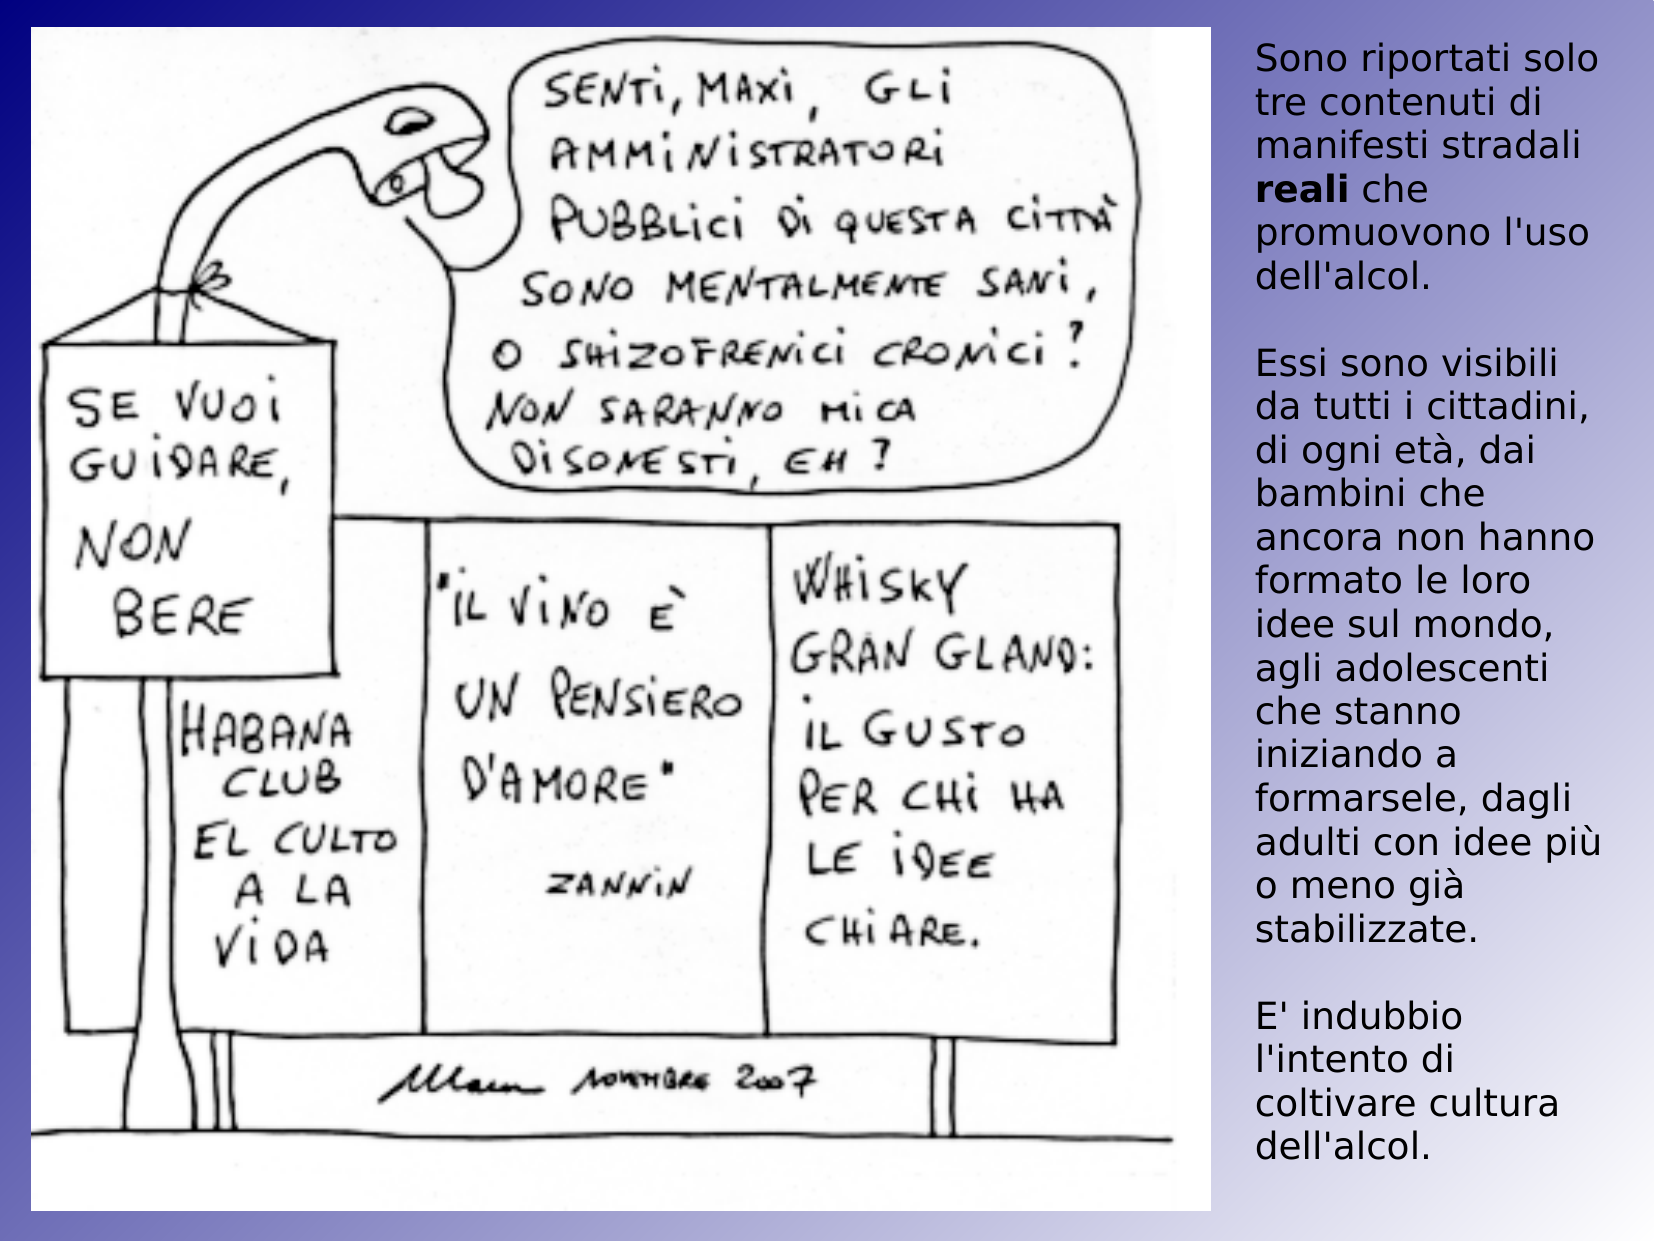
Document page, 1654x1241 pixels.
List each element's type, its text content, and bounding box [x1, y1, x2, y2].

text_box Sono riportati solo tre contenuti di manifesti stradali reali che promuovono l'uso dell'alcol. Essi sono visibili da tutti i cittadini, di ogni età, dai bambini che ancora non hanno formato le loro idee sul mondo, agli adolescenti che stanno iniziando a formarsele, dagli adulti con idee più o meno già stabilizzate. E' indubbio l'intento di coltivare cultura dell'alcol. [1240, 29, 1625, 1211]
picture [31, 27, 1211, 1211]
